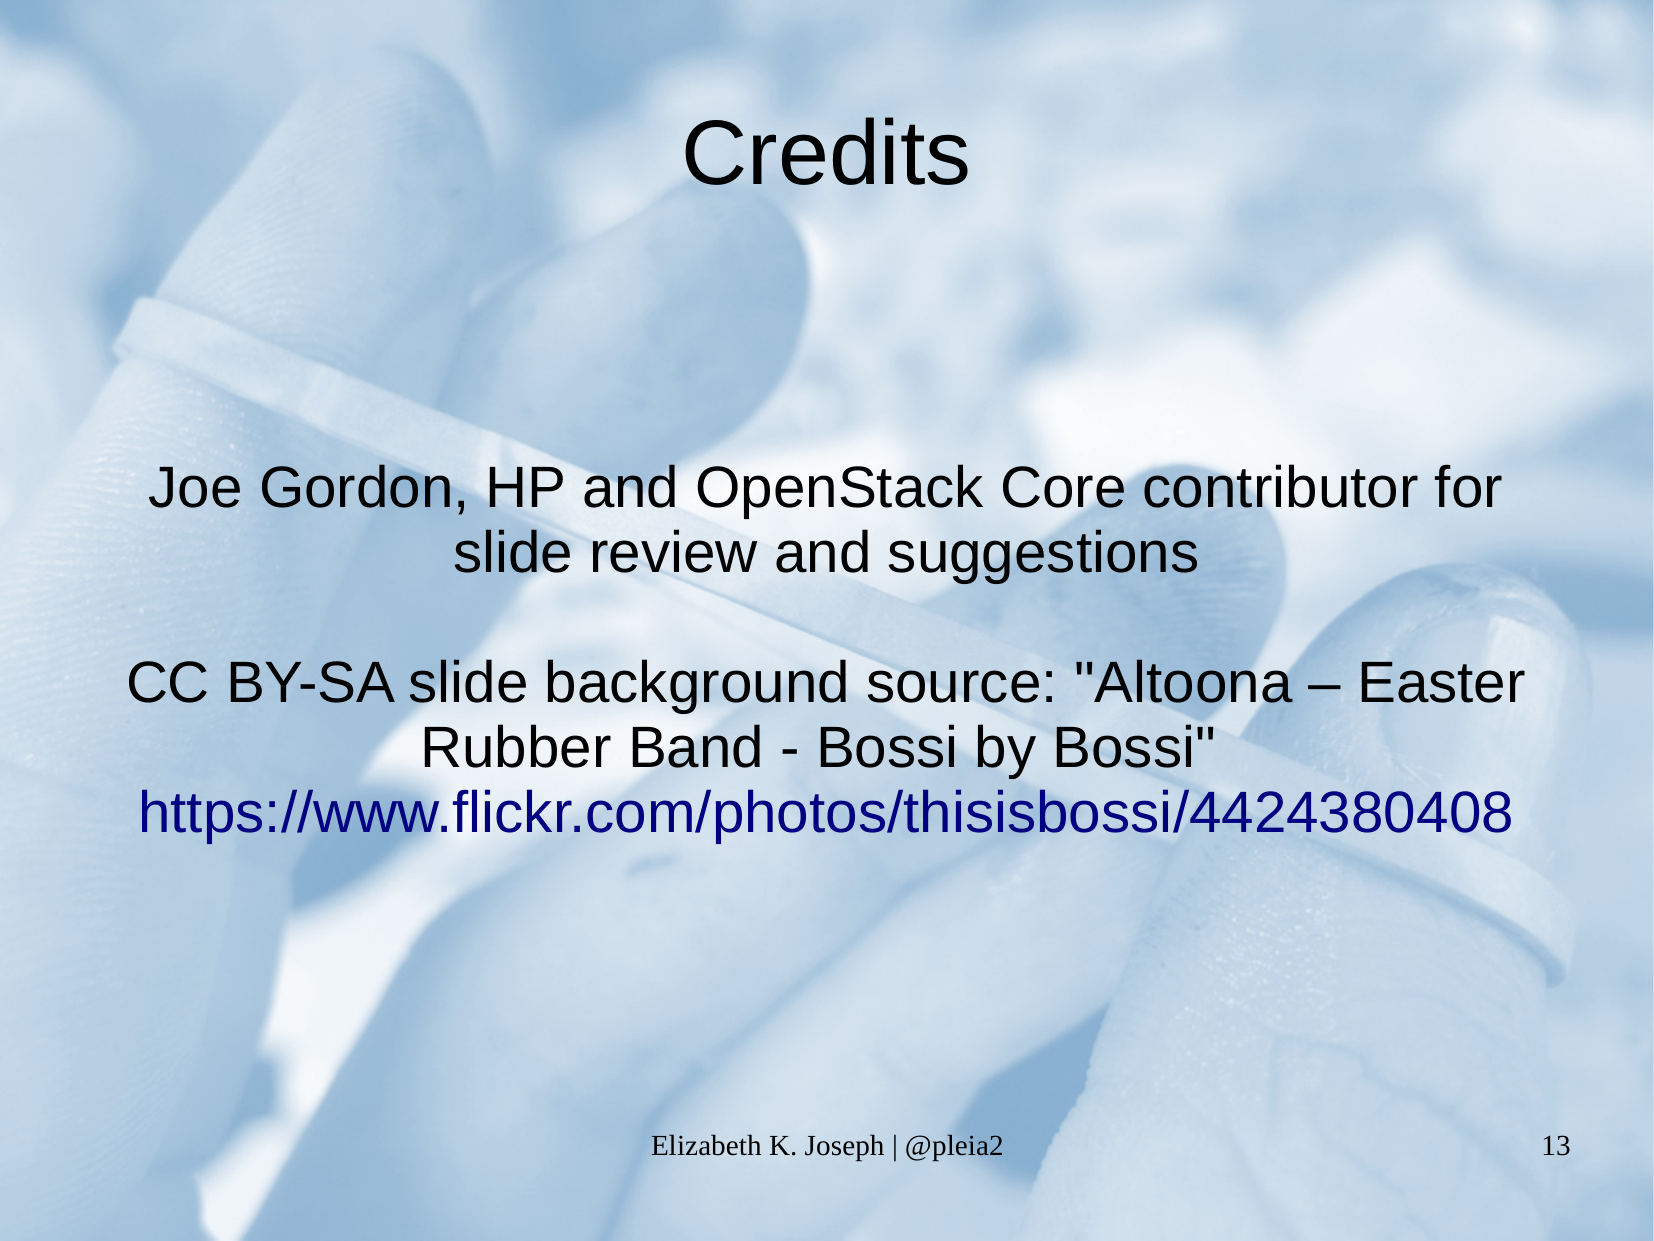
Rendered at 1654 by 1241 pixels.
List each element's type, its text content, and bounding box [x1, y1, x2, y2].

text_box [82, 290, 1571, 1025]
picture [0, 0, 1654, 1241]
title Credits [82, 49, 1571, 257]
